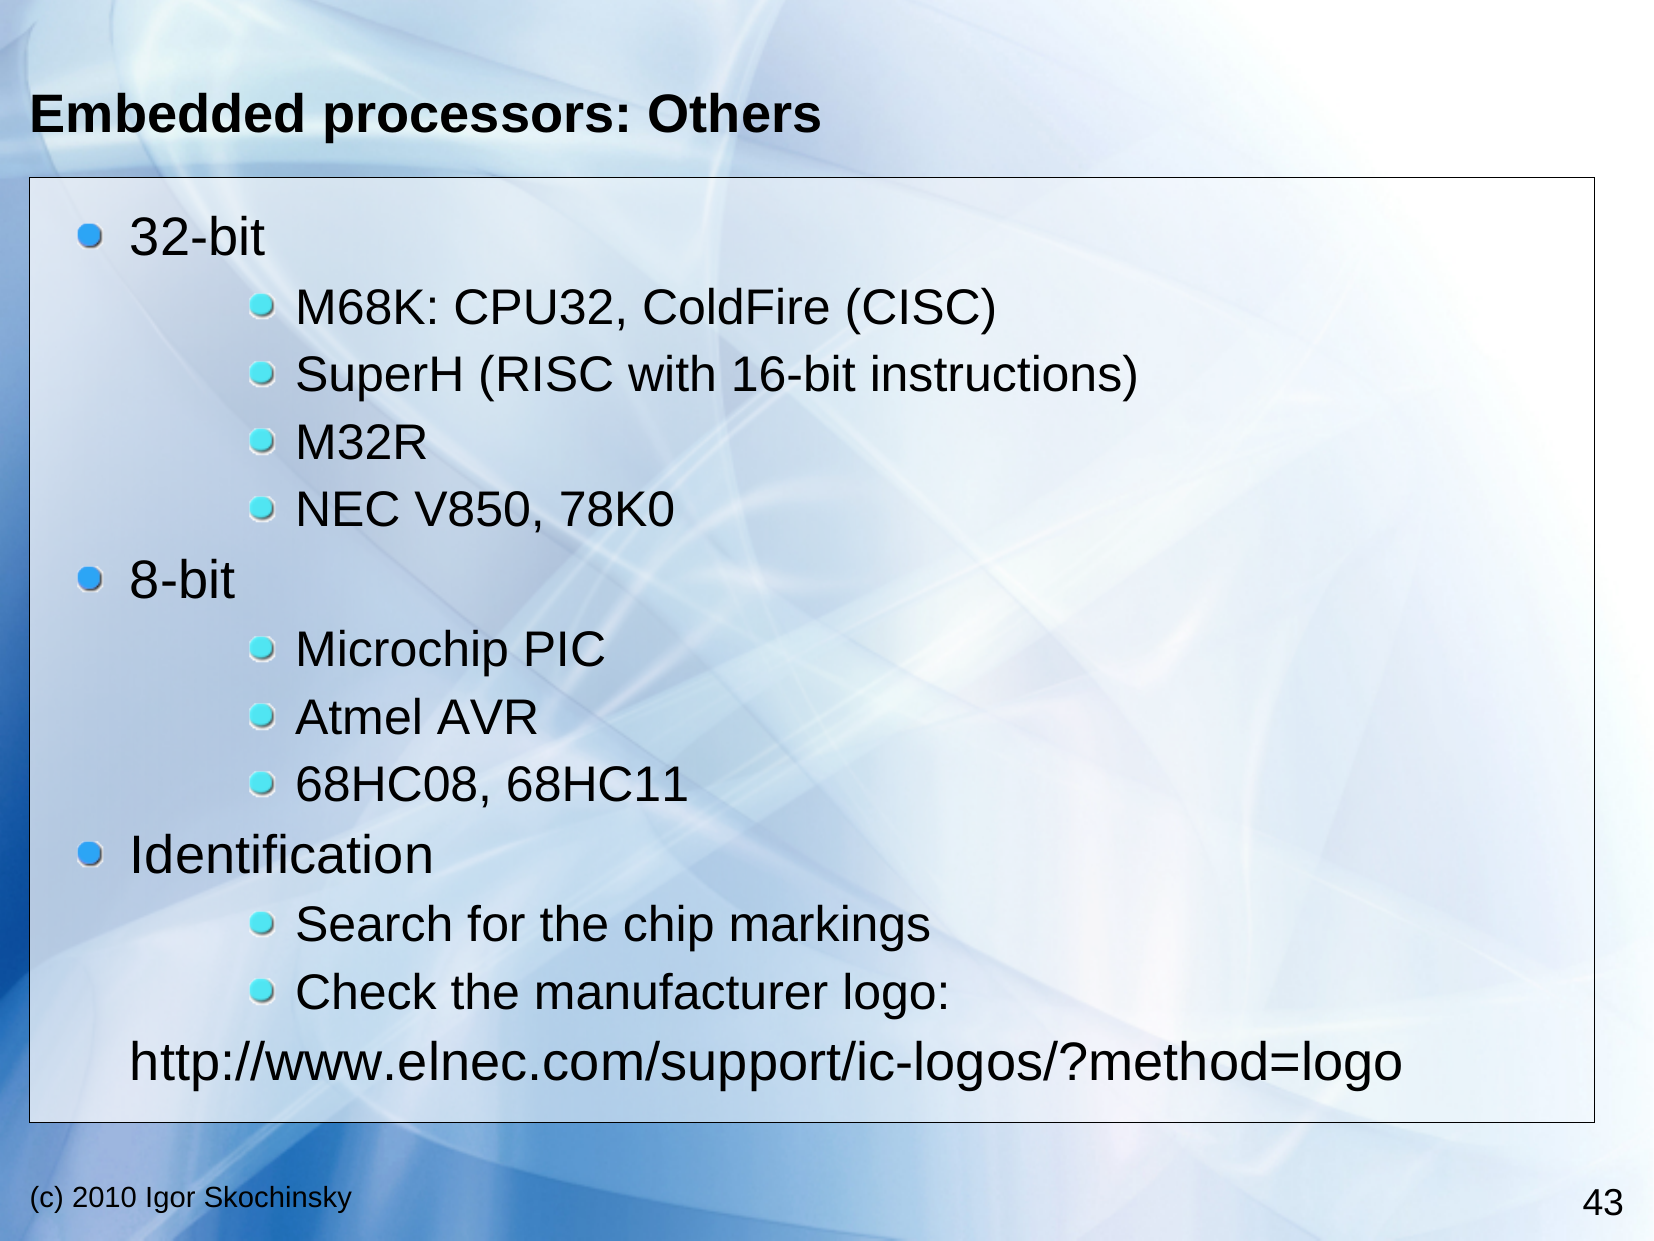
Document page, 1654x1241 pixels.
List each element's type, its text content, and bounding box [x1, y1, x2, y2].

list 32-bit M68K: CPU32, ColdFire (CISC) SuperH (RISC with 16-bit instructions) M32R NEC V850, 78K0 8-bit Microchip PIC Atmel AVR 68HC08, 68HC11 Identification Search for the chip markings Check the manufacturer logo: http://www.elnec.com/support/ic-logos/?method=logo [59, 206, 1536, 1123]
picture [0, 0, 1654, 1241]
title Embedded processors: Others [29, 49, 1589, 1122]
